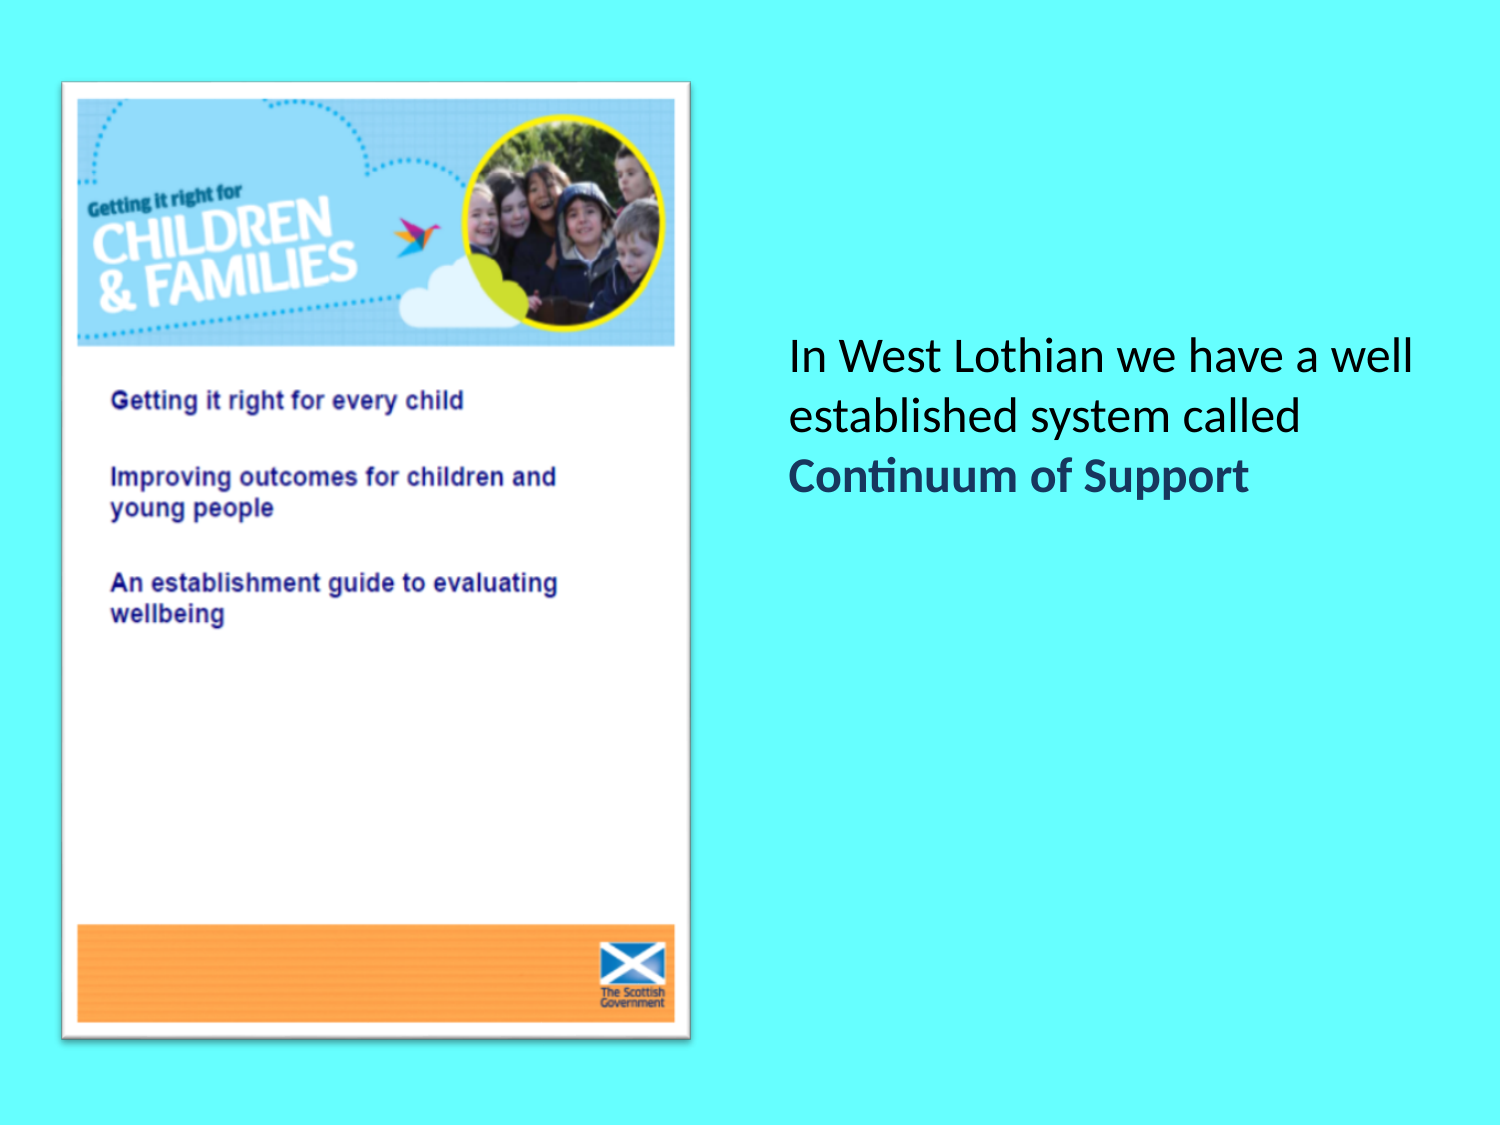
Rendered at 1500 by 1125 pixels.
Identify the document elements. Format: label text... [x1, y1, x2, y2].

picture [49, 72, 703, 1056]
text_box In West Lothian we have a well established system called Continuum of Support [773, 314, 1436, 512]
